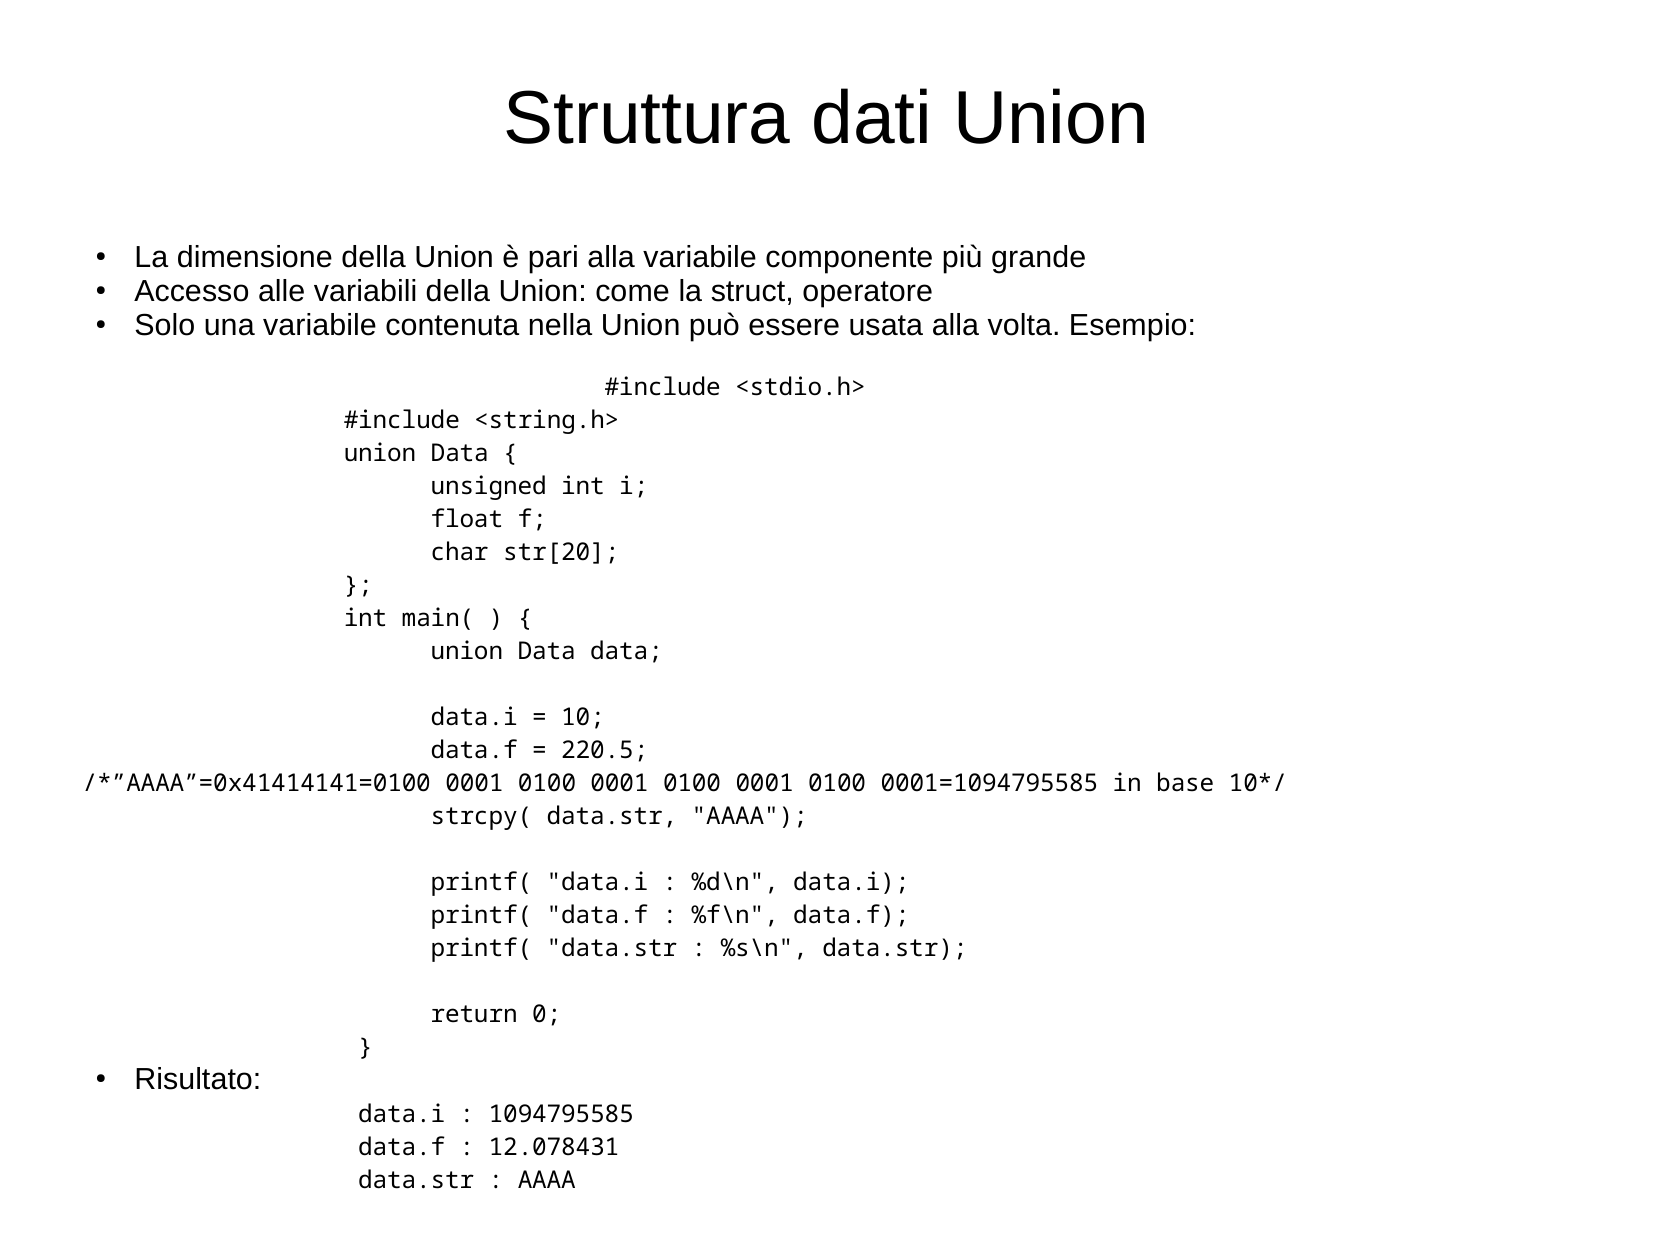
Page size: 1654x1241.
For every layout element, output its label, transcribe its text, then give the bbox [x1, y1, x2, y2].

title Struttura dati Union [82, 13, 1571, 222]
list La dimensione della Union è pari alla variabile componente più grande Accesso alle variabili della Union: come la struct, operatore Solo una variabile contenuta nella Union può essere usata alla volta. Esempio: #include <stdio.h> #include <string.h> union Data { unsigned int i; float f; char str[20]; }; int main( ) { union Data data; data.i = 10; data.f = 220.5; /*”AAAA”=0x41414141=0100 0001 0100 0001 0100 0001 0100 0001=1094795585 in base 10*/ strcpy( data.str, "AAAA"); printf( "data.i : %d\n", data.i); printf( "data.f : %f\n", data.f); printf( "data.str : %s\n", data.str); return 0; } Risultato: data.i : 1094795585 data.f : 12.078431 data.str : AAAA [82, 240, 1571, 1201]
